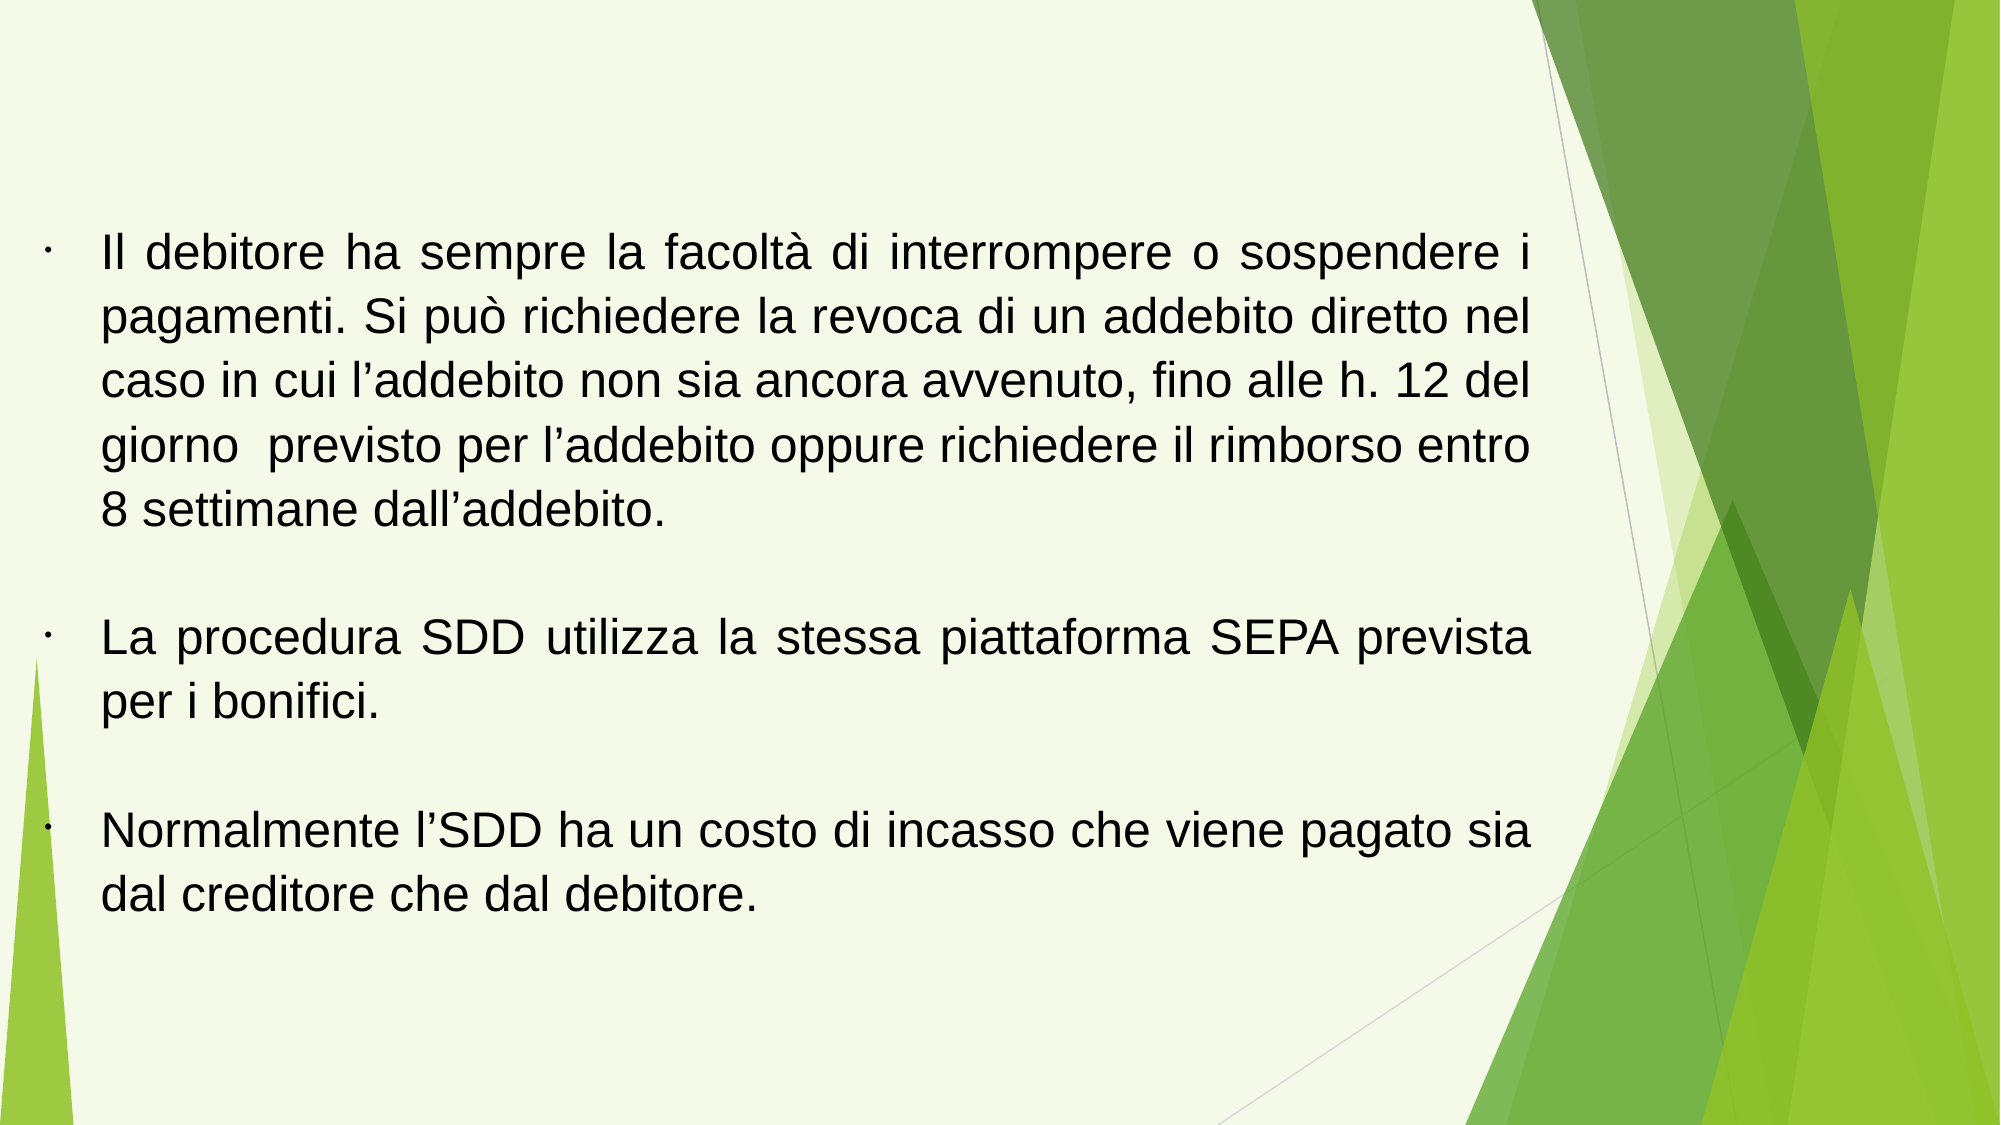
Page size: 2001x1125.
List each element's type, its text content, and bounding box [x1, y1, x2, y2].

text_box Il debitore ha sempre la facoltà di interrompere o sospendere i pagamenti. Si può richiedere la revoca di un addebito diretto nel caso in cui l’addebito non sia ancora avvenuto, fino alle h. 12 del giorno previsto per l’addebito oppure richiedere il rimborso entro 8 settimane dall’addebito. La procedura SDD utilizza la stessa piattaforma SEPA prevista per i bonifici. Normalmente l’SDD ha un costo di incasso che viene pagato sia dal creditore che dal debitore. [0, 207, 1547, 929]
